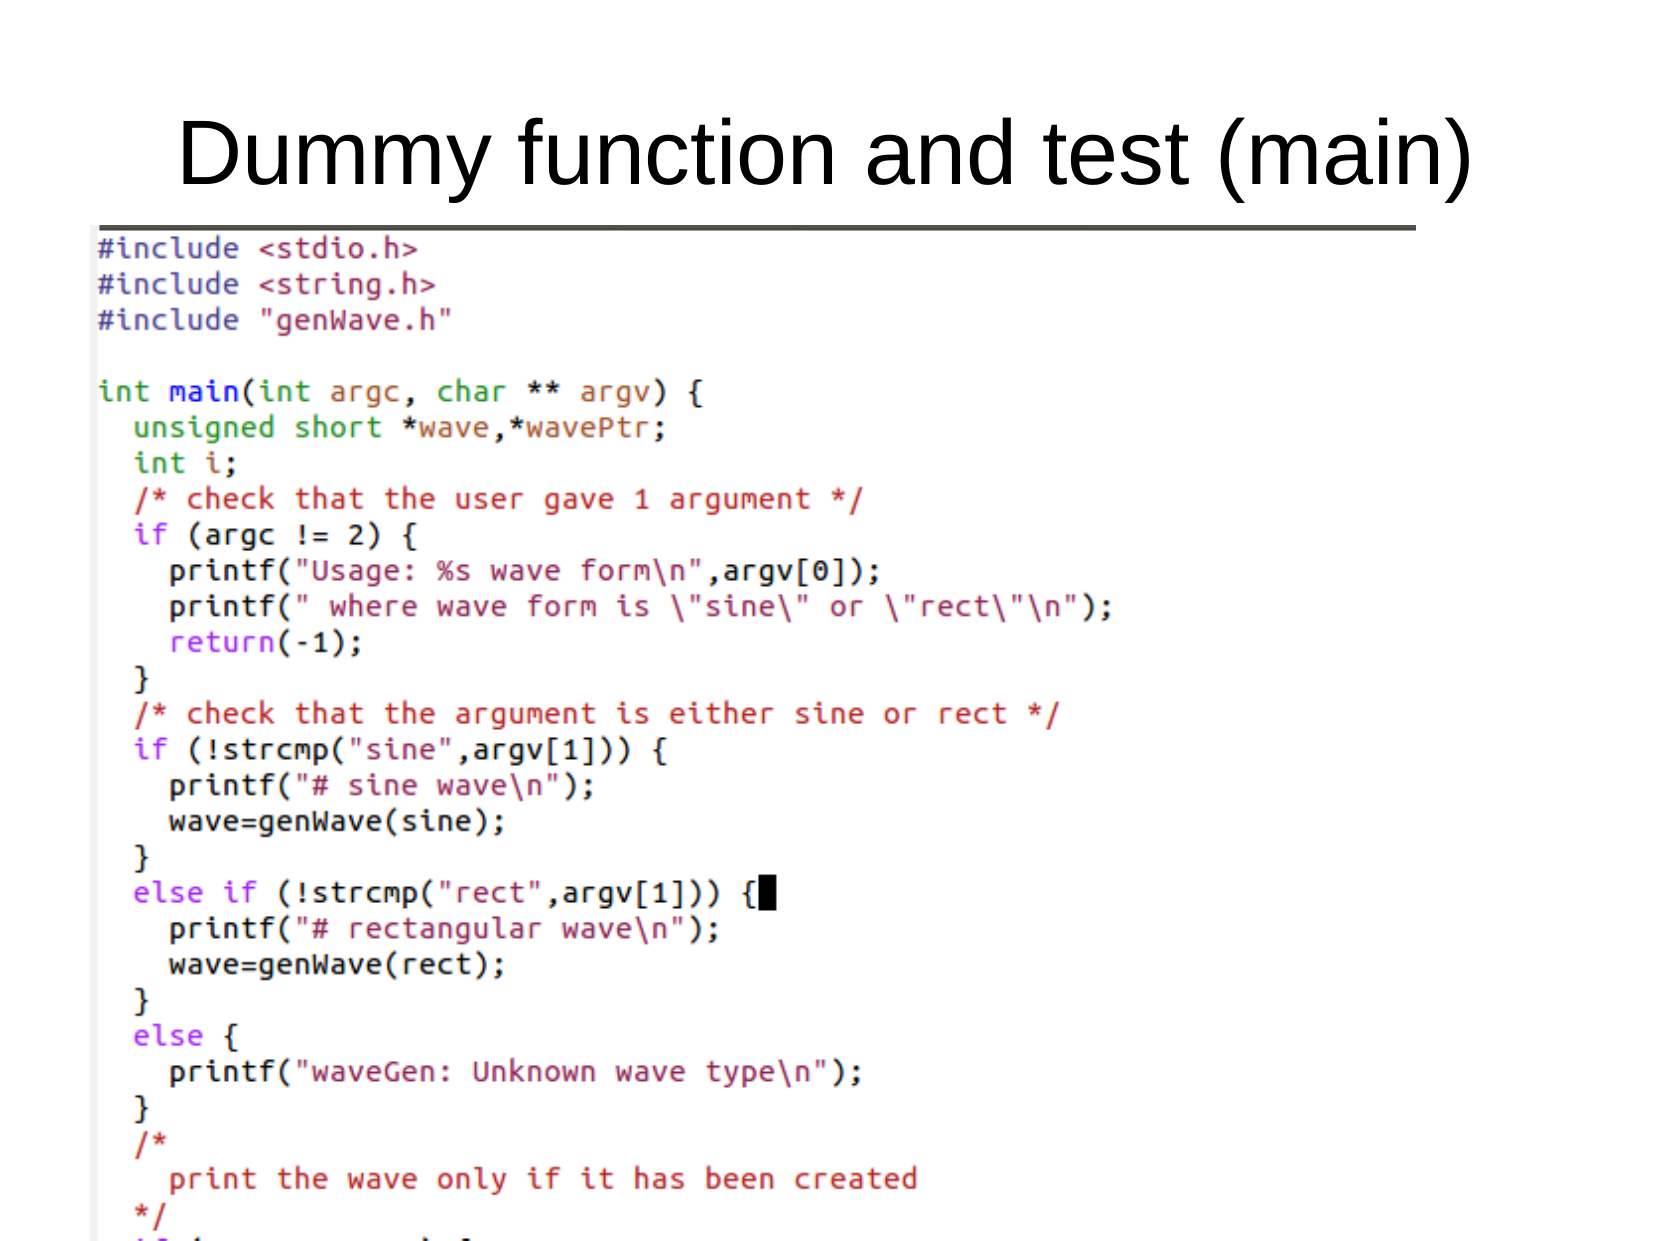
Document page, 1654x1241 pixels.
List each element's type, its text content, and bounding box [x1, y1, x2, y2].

picture [90, 225, 1416, 1241]
title Dummy function and test (main) [82, 49, 1571, 257]
